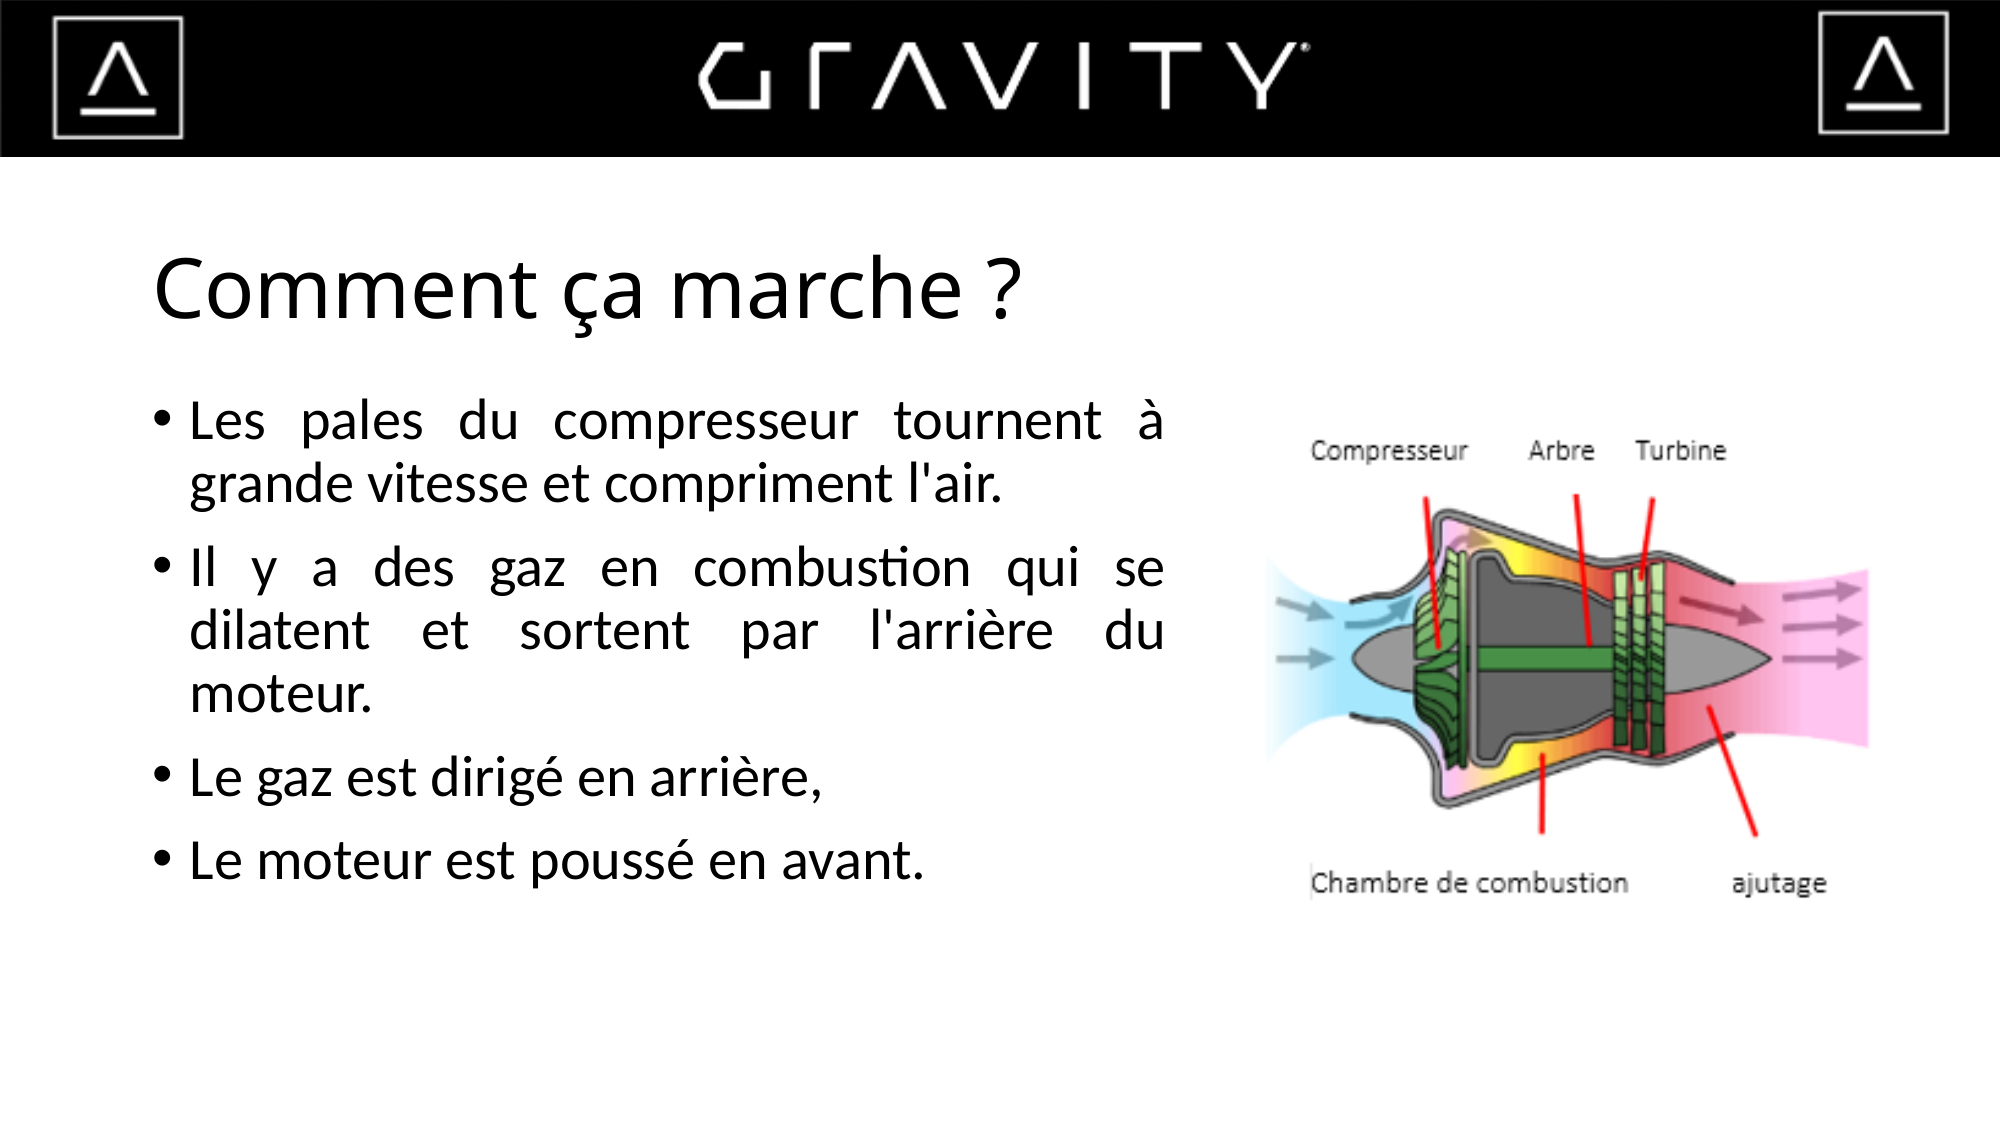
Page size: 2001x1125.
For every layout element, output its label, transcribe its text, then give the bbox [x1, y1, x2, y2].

text_box Les pales du compresseur tournent à grande vitesse et compriment l'air. Il y a des gaz en combustion qui se dilatent et sortent par l'arrière du moteur. Le gaz est dirigé en arrière, Le moteur est poussé en avant. [137, 382, 1182, 945]
picture [0, 0, 2000, 157]
text_box Comment ça marche ? [137, 160, 1863, 378]
picture [1230, 402, 1903, 926]
